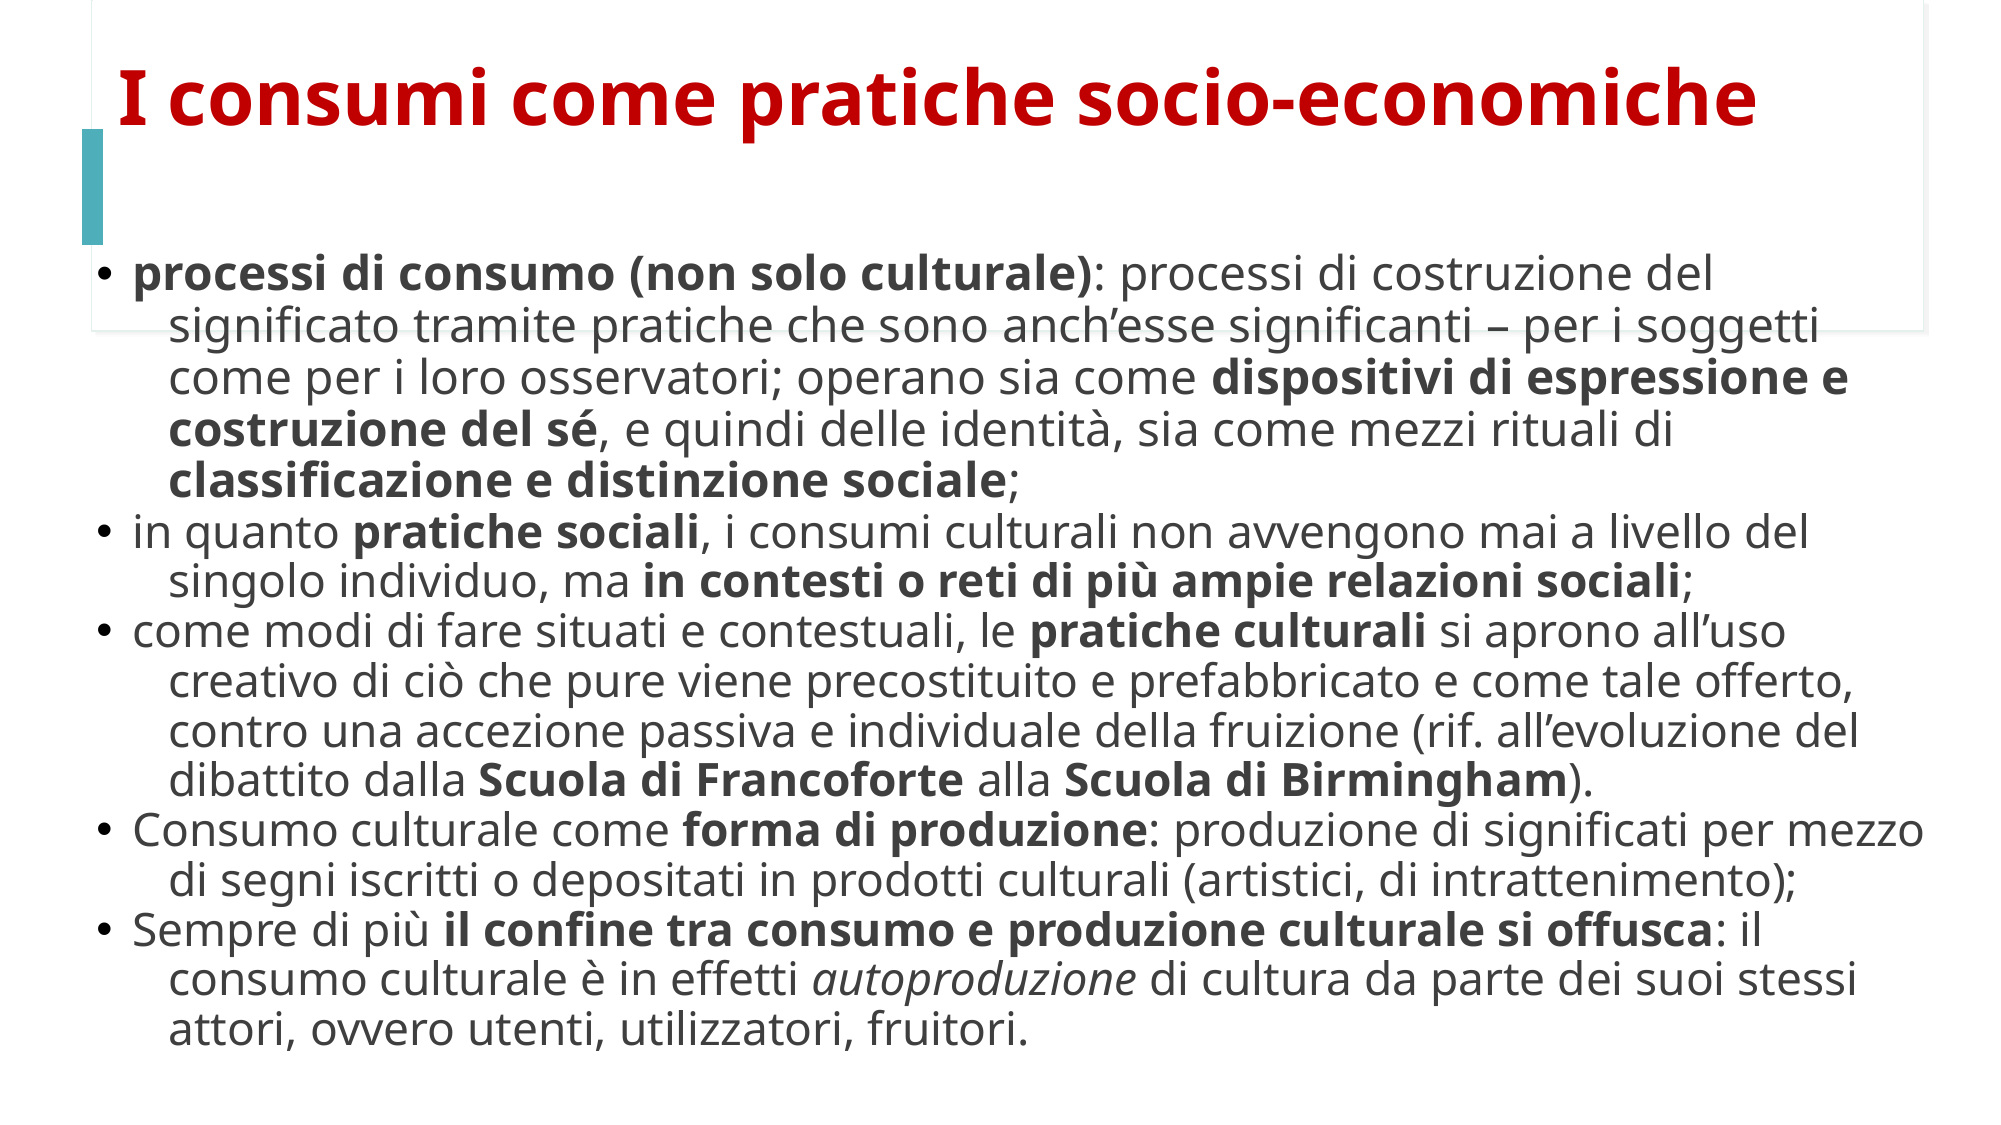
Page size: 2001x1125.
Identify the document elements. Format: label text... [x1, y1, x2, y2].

title I consumi come pratiche socio-economiche [102, 40, 1775, 161]
list processi di consumo (non solo culturale): processi di costruzione del significato tramite pratiche che sono anch’esse significanti – per i soggetti come per i loro osservatori; operano sia come dispositivi di espressione e costruzione del sé, e quindi delle identità, sia come mezzi rituali di classificazione e distinzione sociale; in quanto pratiche sociali, i consumi culturali non avvengono mai a livello del singolo individuo, ma in contesti o reti di più ampie relazioni sociali; come modi di fare situati e contestuali, le pratiche culturali si aprono all’uso creativo di ciò che pure viene precostituito e prefabbricato e come tale offerto, contro una accezione passiva e individuale della fruizione (rif. all’evoluzione del dibattito dalla Scuola di Francoforte alla Scuola di Birmingham). Consumo culturale come forma di produzione: produzione di significati per mezzo di segni iscritti o depositati in prodotti culturali (artistici, di intrattenimento); Sempre di più il confine tra consumo e produzione culturale si offusca: il consumo culturale è in effetti autoproduzione di cultura da parte dei suoi stessi attori, ovvero utenti, utilizzatori, fruitori. [81, 241, 1956, 1085]
